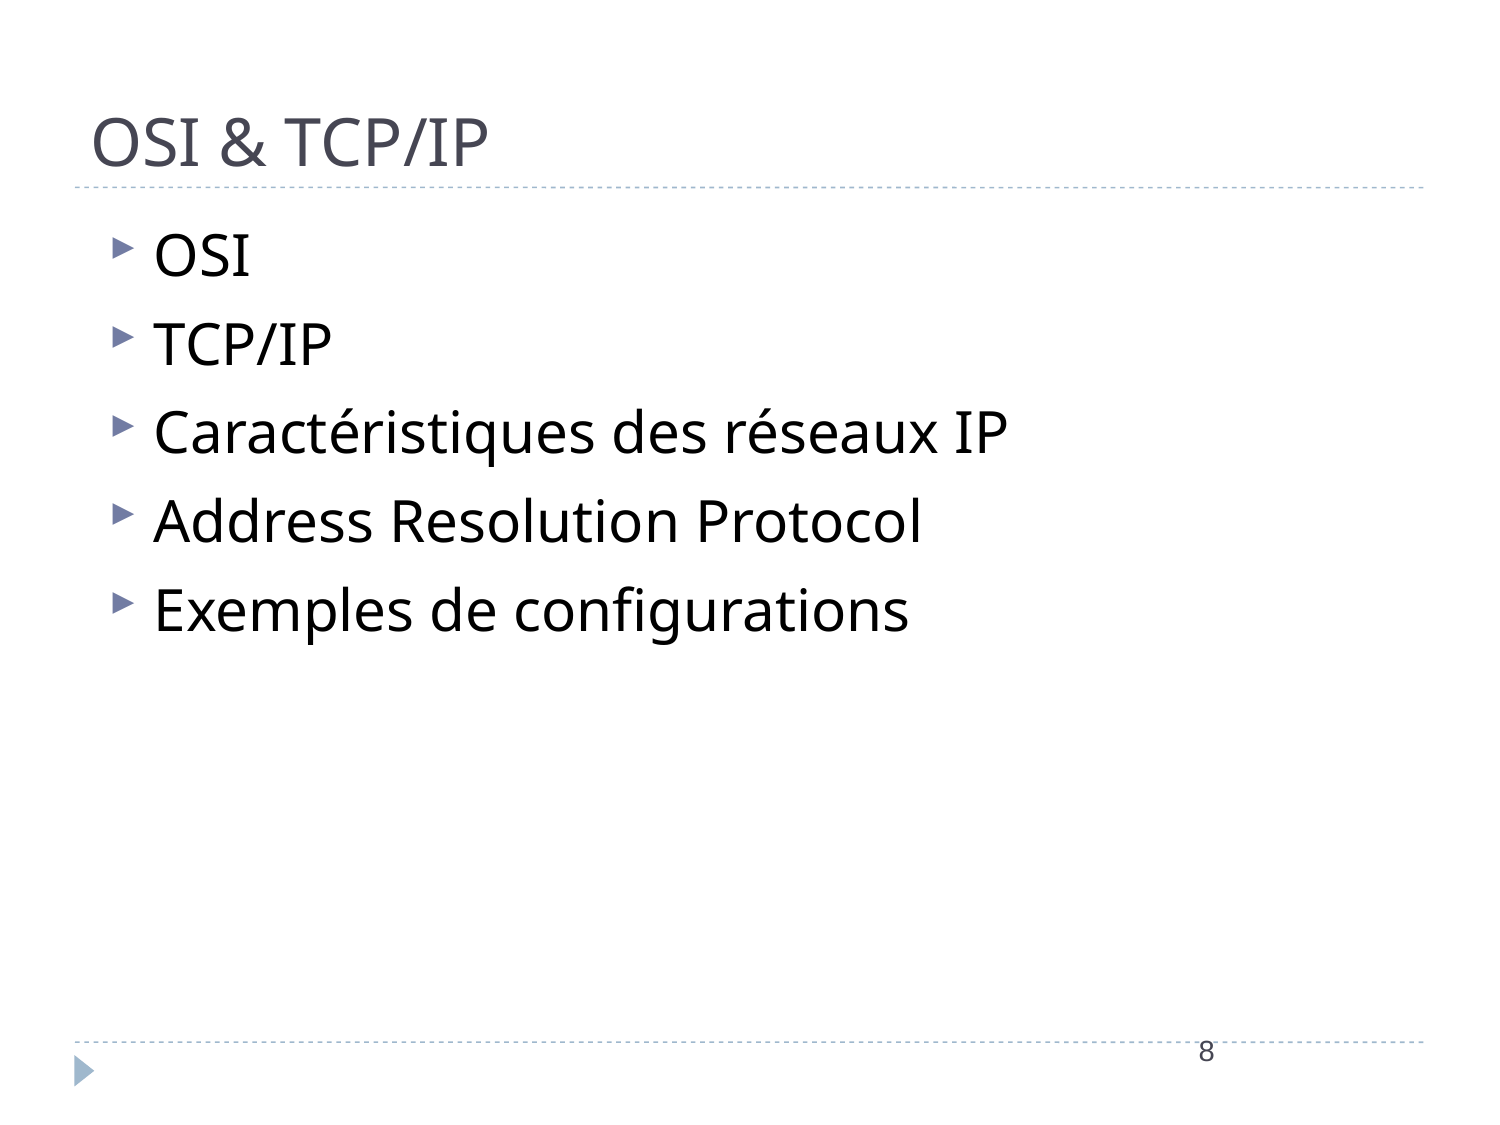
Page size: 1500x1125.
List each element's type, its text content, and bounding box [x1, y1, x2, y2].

list OSI TCP/IP Caractéristiques des réseaux IP Address Resolution Protocol Exemples de configurations [93, 210, 1308, 704]
text_box 8 [1183, 1024, 1424, 1067]
title OSI & TCP/IP [75, 24, 1426, 188]
